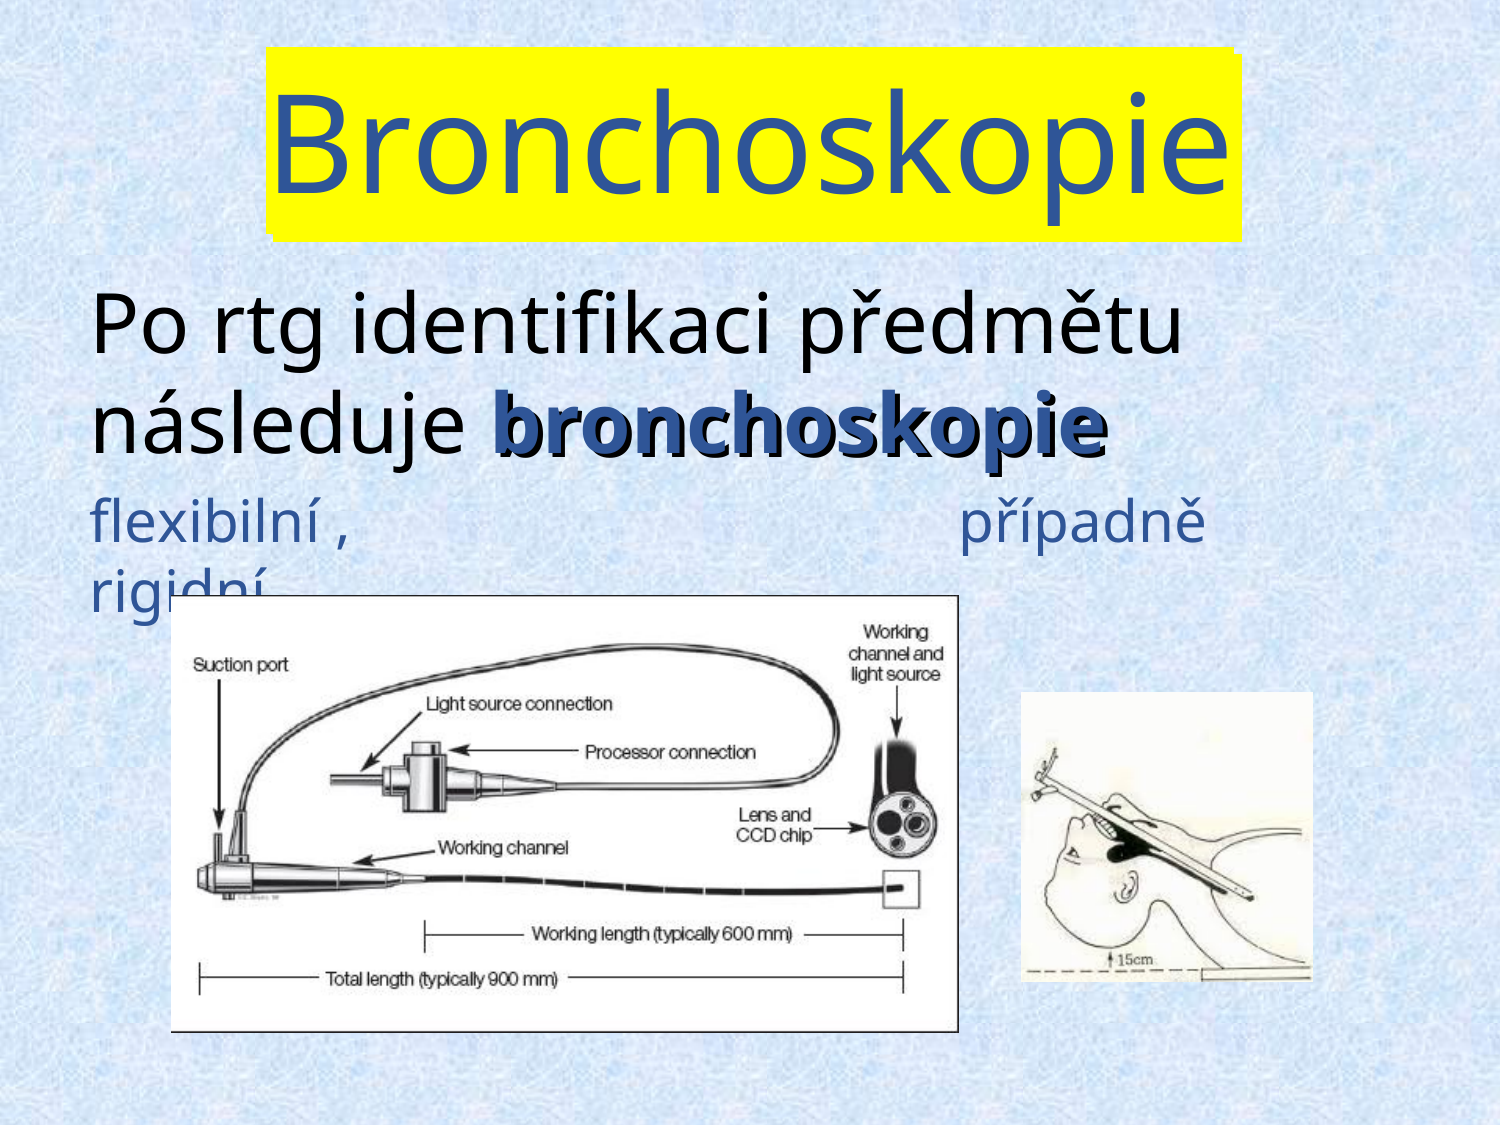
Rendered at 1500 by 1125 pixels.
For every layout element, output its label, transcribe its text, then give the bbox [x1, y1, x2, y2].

title Bronchoskopie [75, 28, 1426, 249]
list Po rtg identifikaci předmětu následuje bronchoskopie flexibilní , případně rigidní. [75, 262, 1426, 1035]
picture [1021, 692, 1313, 982]
picture [171, 595, 959, 1033]
